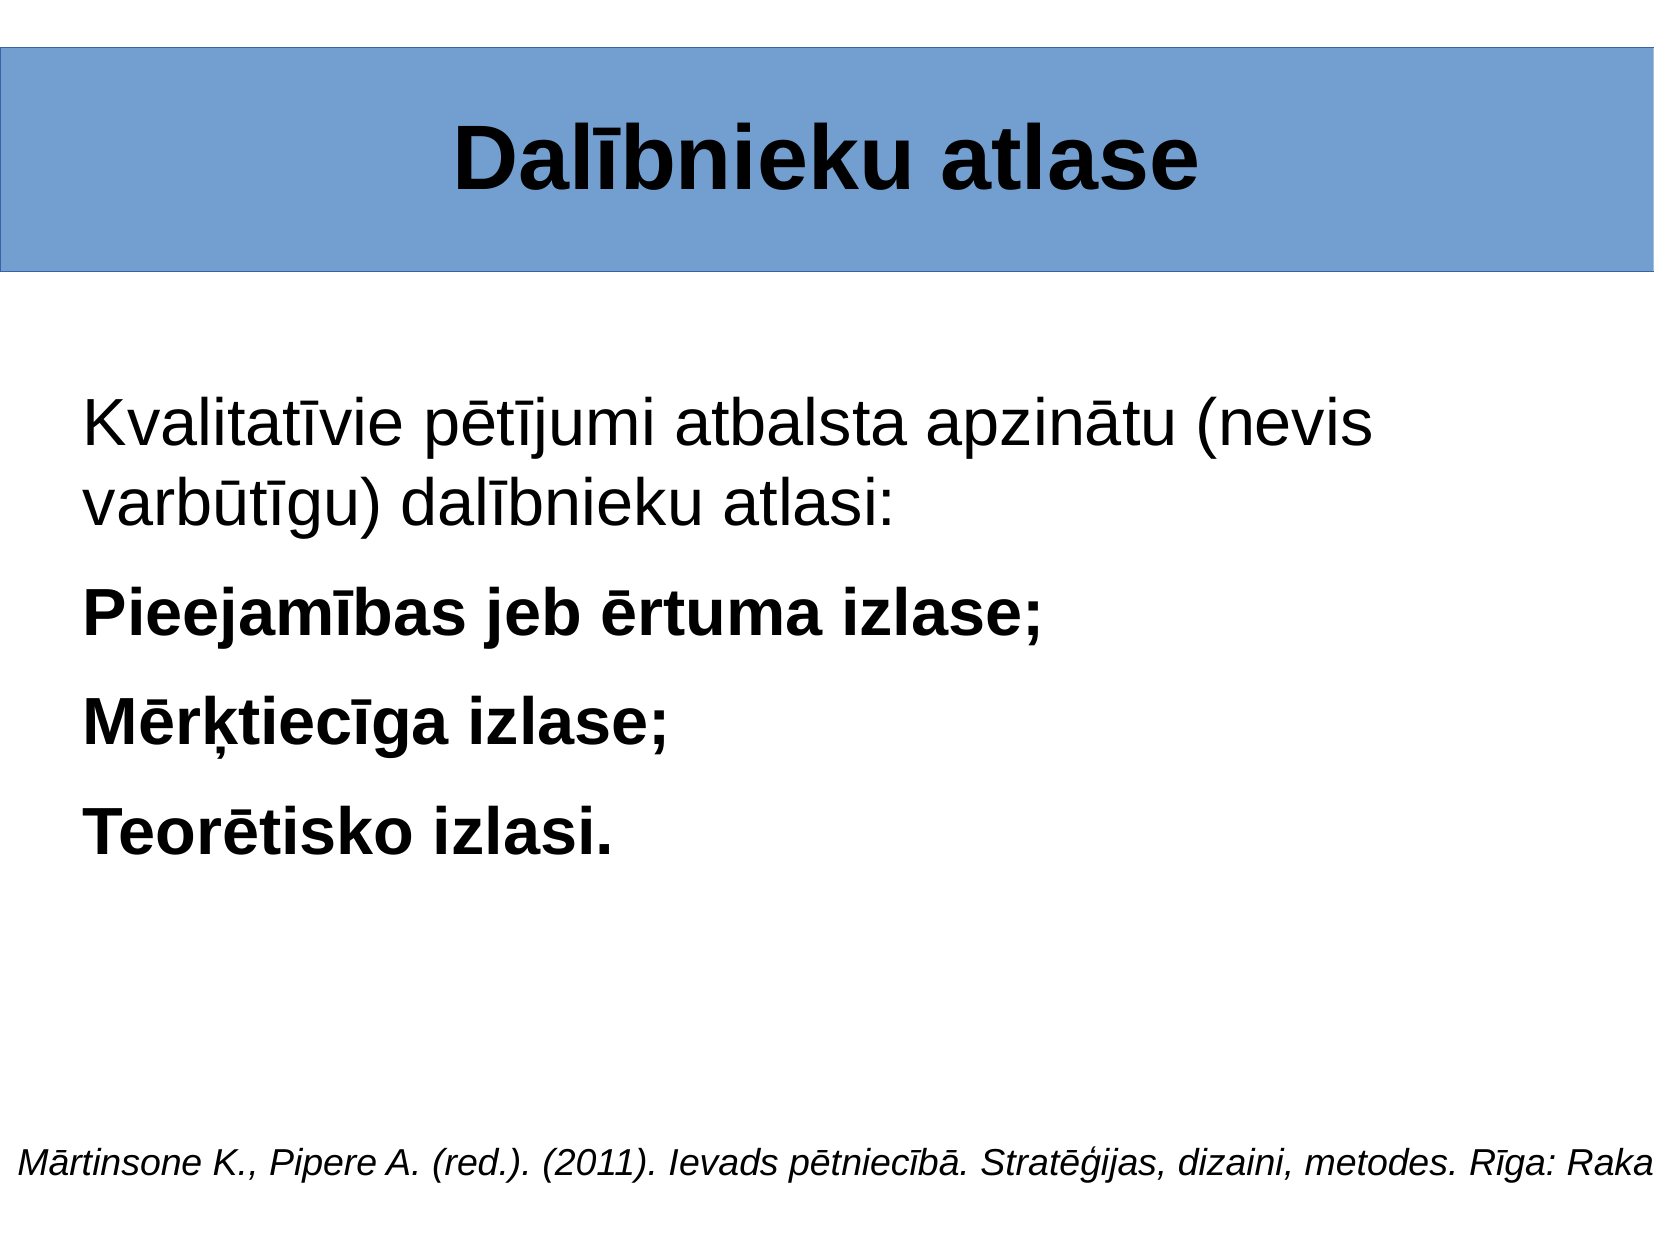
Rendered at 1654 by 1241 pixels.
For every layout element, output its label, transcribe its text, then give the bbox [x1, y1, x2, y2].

text_box [0, 47, 1654, 272]
title Dalībnieku atlase [82, 49, 1571, 257]
list Kvalitatīvie pētījumi atbalsta apzinātu (nevis varbūtīgu) dalībnieku atlasi: Pieejamības jeb ērtuma izlase; Mērķtiecīga izlase; Teorētisko izlasi. [82, 378, 1619, 1099]
text_box Mārtinsone K., Pipere A. (red.). (2011). Ievads pētniecībā. Stratēģijas, dizaini, metodes. Rīga: Raka [2, 1133, 1654, 1191]
